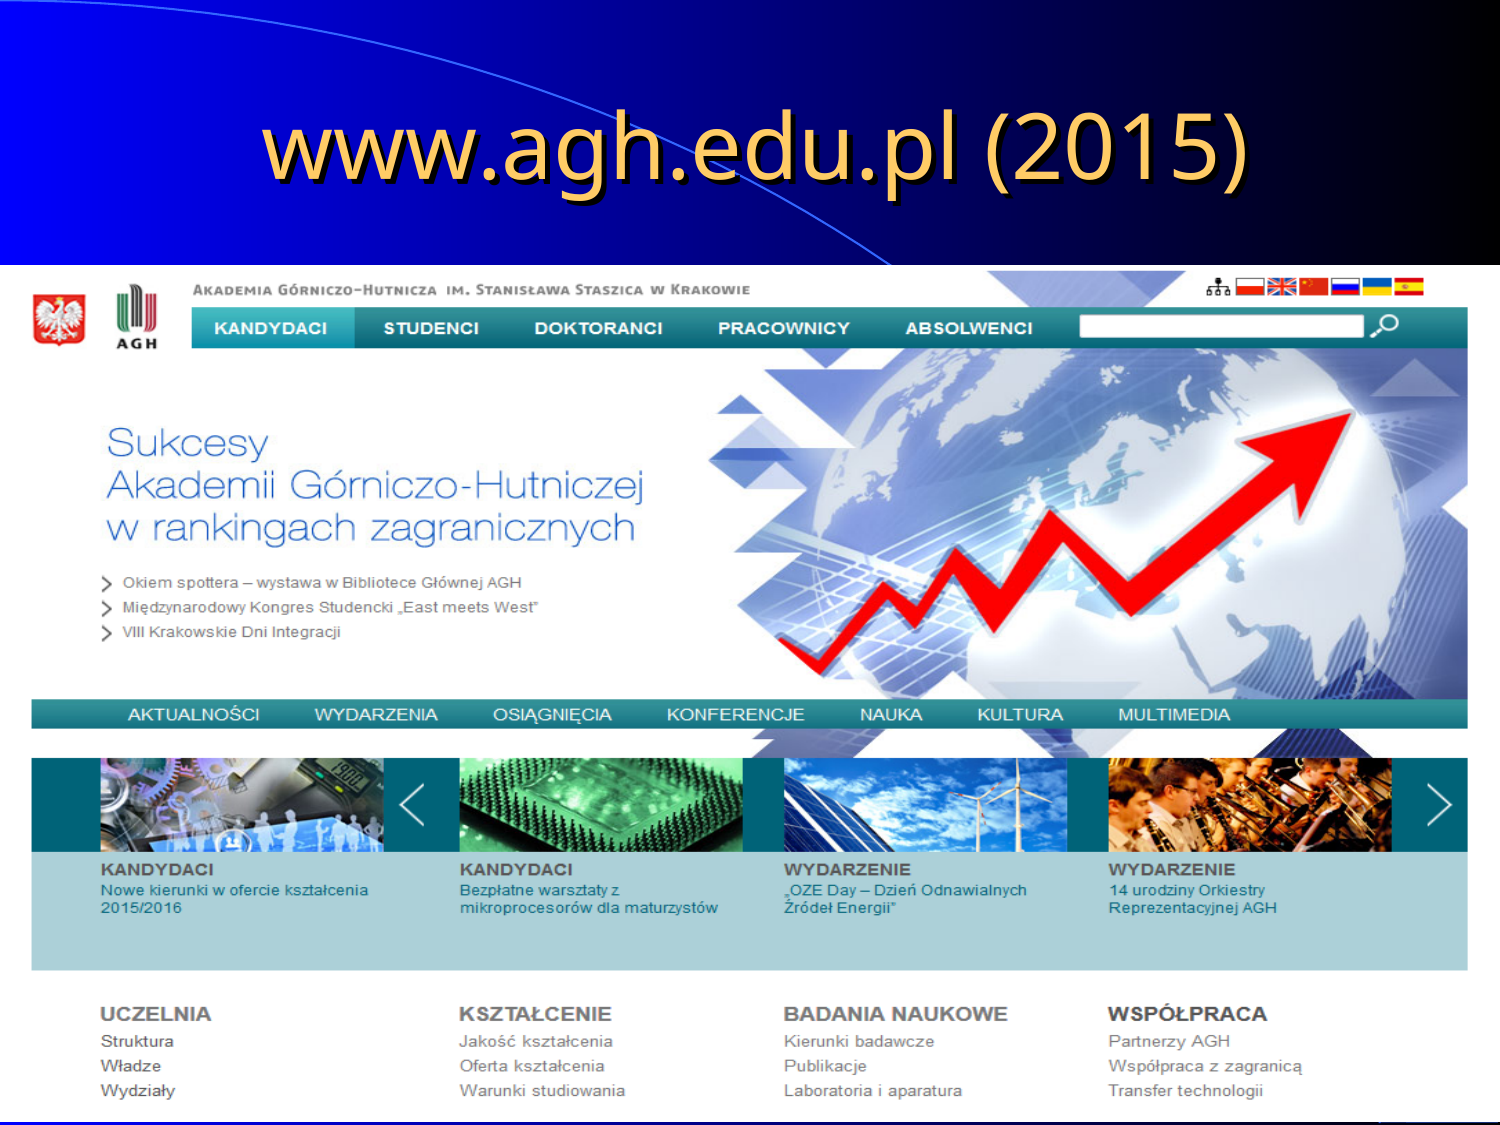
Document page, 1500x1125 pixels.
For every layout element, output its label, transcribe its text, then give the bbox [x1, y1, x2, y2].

picture [0, 265, 1500, 1122]
title www.agh.edu.pl (2015) [118, 48, 1394, 237]
